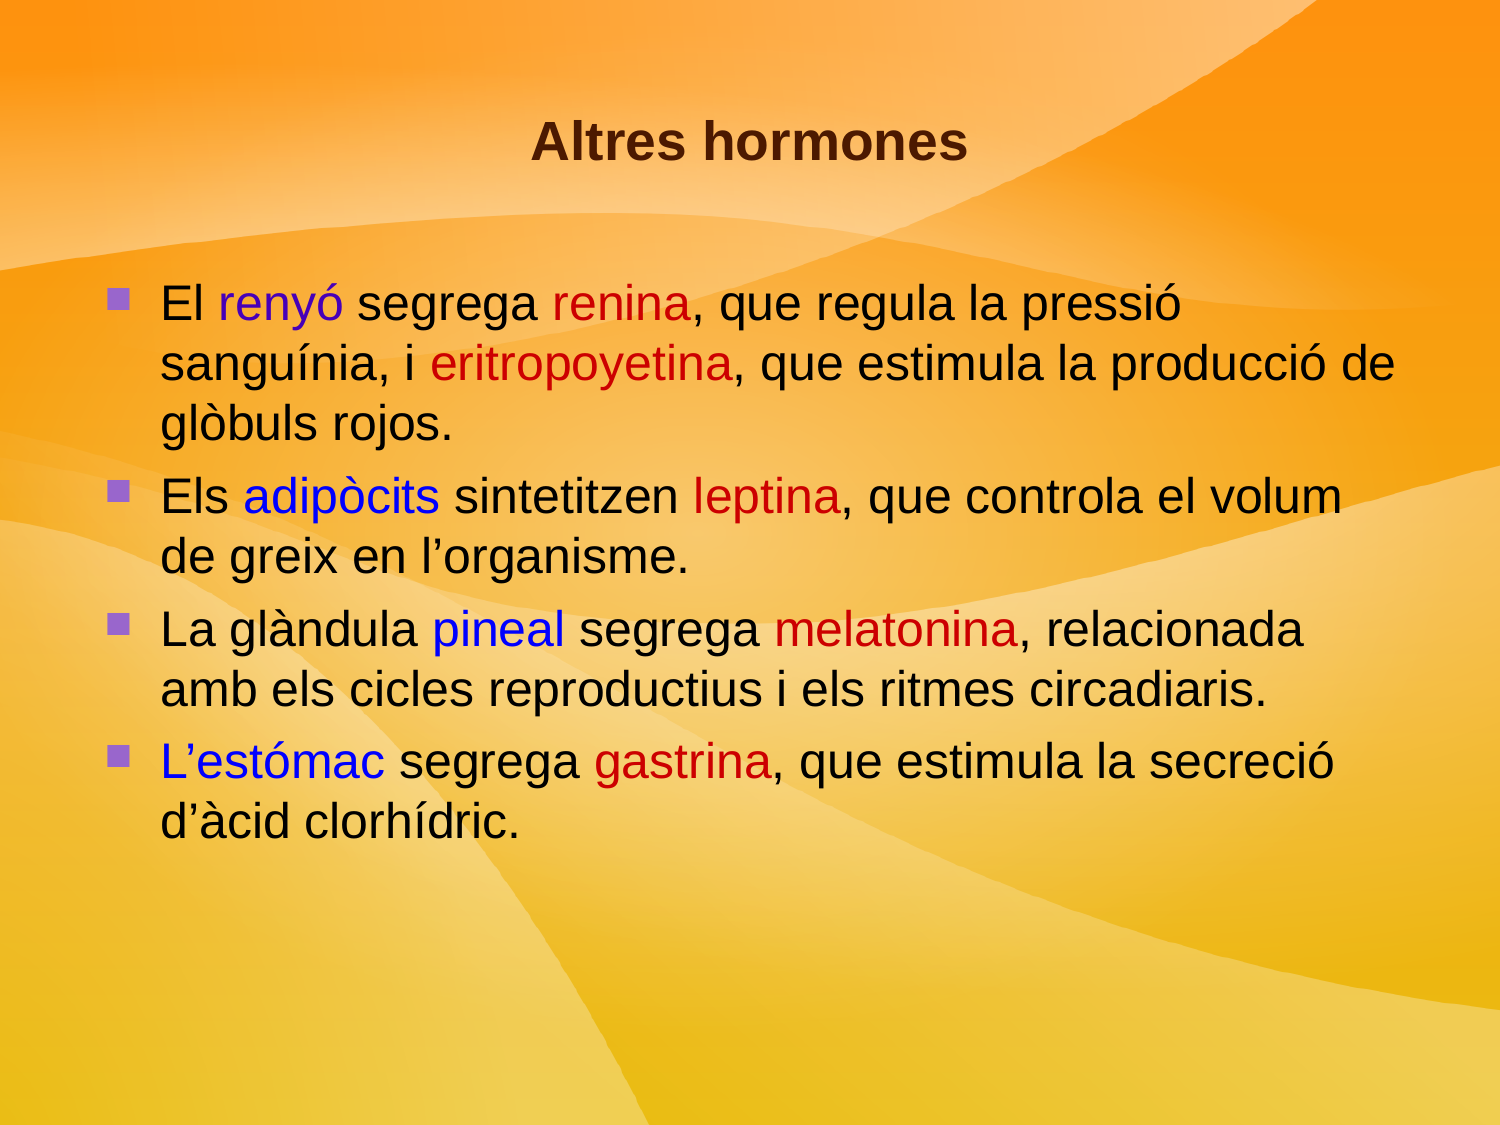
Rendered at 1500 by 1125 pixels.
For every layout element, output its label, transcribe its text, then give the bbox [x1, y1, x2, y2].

list El renyó segrega renina, que regula la pressió sanguínia, i eritropoyetina, que estimula la producció de glòbuls rojos. Els adipòcits sintetitzen leptina, que controla el volum de greix en l’organisme. La glàndula pineal segrega melatonina, relacionada amb els cicles reproductius i els ritmes circadiaris. L’estómac segrega gastrina, que estimula la secreció d’àcid clorhídric. [75, 263, 1425, 1006]
picture [0, 0, 1500, 1125]
title Altres hormones [75, 44, 1425, 233]
